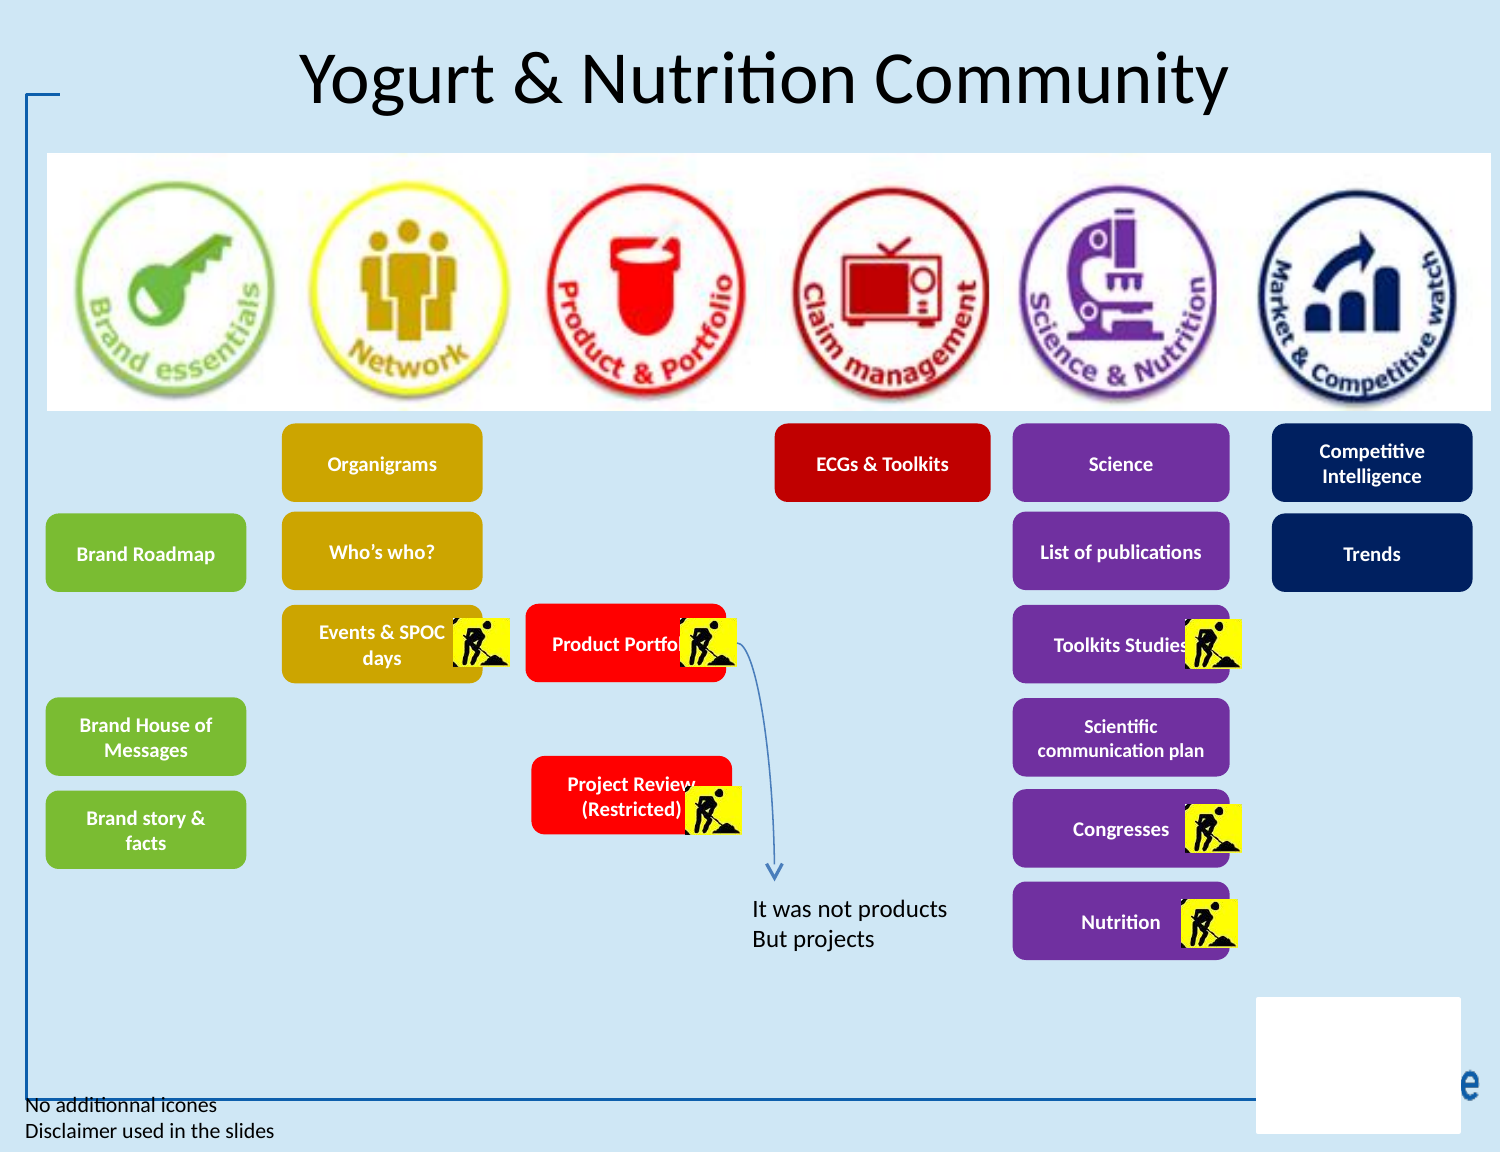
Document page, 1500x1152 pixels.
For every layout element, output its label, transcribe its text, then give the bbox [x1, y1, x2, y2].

text_box Brand Roadmap [45, 513, 247, 592]
text_box Events & SPOC days [281, 604, 483, 684]
text_box Organigrams [281, 423, 483, 502]
text_box ECGs & Toolkits [774, 423, 991, 502]
text_box Brand story & facts [45, 790, 247, 869]
text_box List of publications [1012, 511, 1230, 591]
picture [685, 786, 742, 835]
text_box Competitive Intelligence [1271, 423, 1473, 502]
picture [1185, 619, 1242, 669]
text_box Nutrition [1012, 881, 1230, 961]
text_box No additionnal icones Disclaimer used in the slides [10, 1083, 502, 1151]
text_box Science [1012, 423, 1230, 502]
text_box It was not products But projects [737, 885, 970, 960]
text_box Congresses [1012, 789, 1230, 868]
picture [1185, 804, 1242, 853]
text_box Yogurt & Nutrition Community [47, 18, 1500, 130]
text_box Product Portfolio [525, 603, 727, 683]
text_box Who’s who? [281, 511, 483, 591]
text_box Toolkits Studies [1012, 604, 1230, 684]
text_box Scientific communication plan [1012, 698, 1230, 777]
text_box Trends [1271, 513, 1473, 592]
text_box Project Review (Restricted) [531, 755, 733, 835]
picture [47, 153, 1491, 411]
picture [453, 618, 510, 668]
picture [1181, 899, 1238, 948]
picture [680, 618, 737, 668]
text_box Brand House of Messages [45, 697, 247, 776]
picture [1461, 1067, 1482, 1130]
